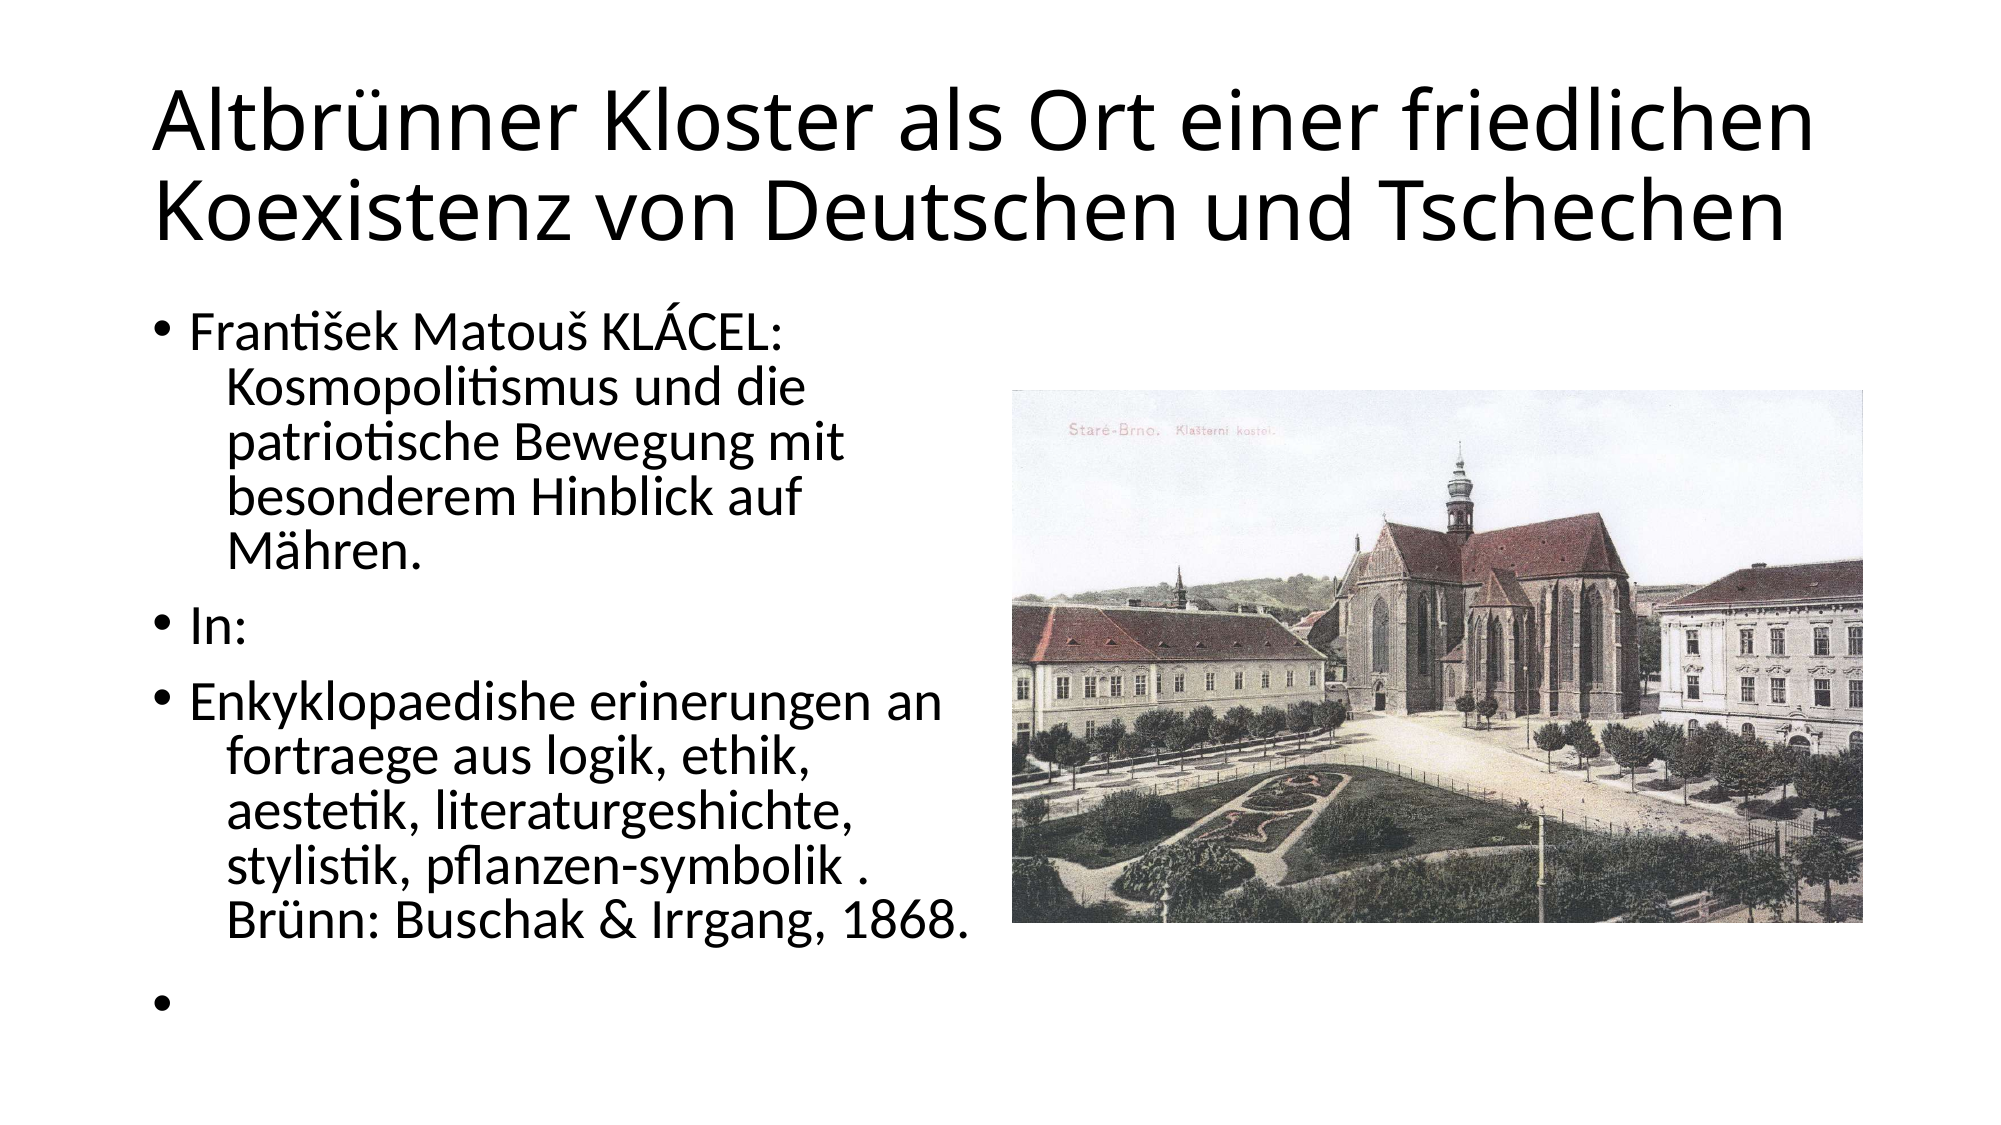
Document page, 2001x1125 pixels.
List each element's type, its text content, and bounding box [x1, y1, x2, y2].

picture [1012, 390, 1863, 923]
list František Matouš KLÁCEL: Kosmopolitismus und die patriotische Bewegung mit besonderem Hinblick auf Mähren. In: Enkyklopaedishe erinerungen an fortraege aus logik, ethik, aestetik, literaturgeshichte, stylistik, pflanzen-symbolik . Brünn: Buschak & Irrgang, 1868. [137, 299, 988, 1014]
title Altbrünner Kloster als Ort einer friedlichen Koexistenz von Deutschen und Tschechen [137, 59, 1863, 278]
